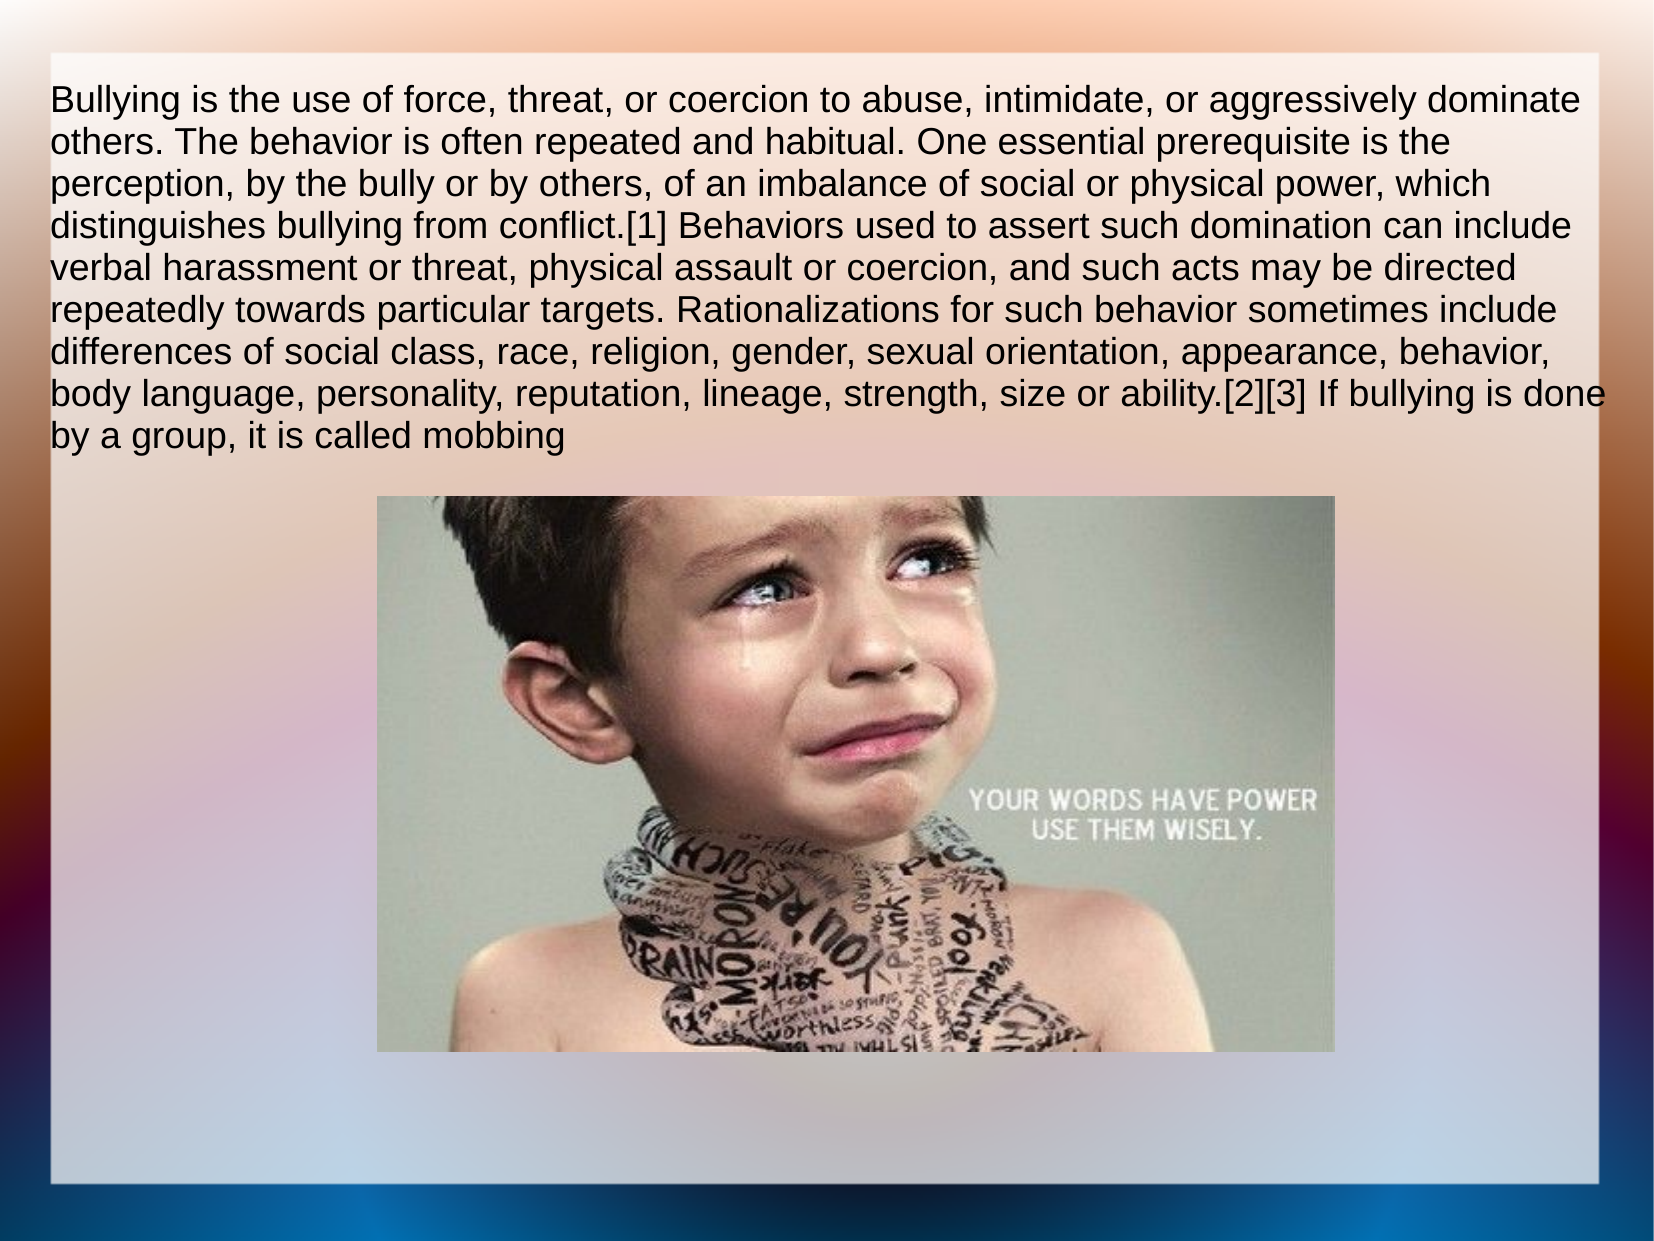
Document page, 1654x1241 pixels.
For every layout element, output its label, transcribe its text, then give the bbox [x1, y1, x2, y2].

text_box Bullying is the use of force, threat, or coercion to abuse, intimidate, or aggressively dominate others. The behavior is often repeated and habitual. One essential prerequisite is the perception, by the bully or by others, of an imbalance of social or physical power, which distinguishes bullying from conflict.[1] Behaviors used to assert such domination can include verbal harassment or threat, physical assault or coercion, and such acts may be directed repeatedly towards particular targets. Rationalizations for such behavior sometimes include differences of social class, race, religion, gender, sexual orientation, appearance, behavior, body language, personality, reputation, lineage, strength, size or ability.[2][3] If bullying is done by a group, it is called mobbing [35, 70, 1654, 465]
picture [0, 0, 1654, 1241]
